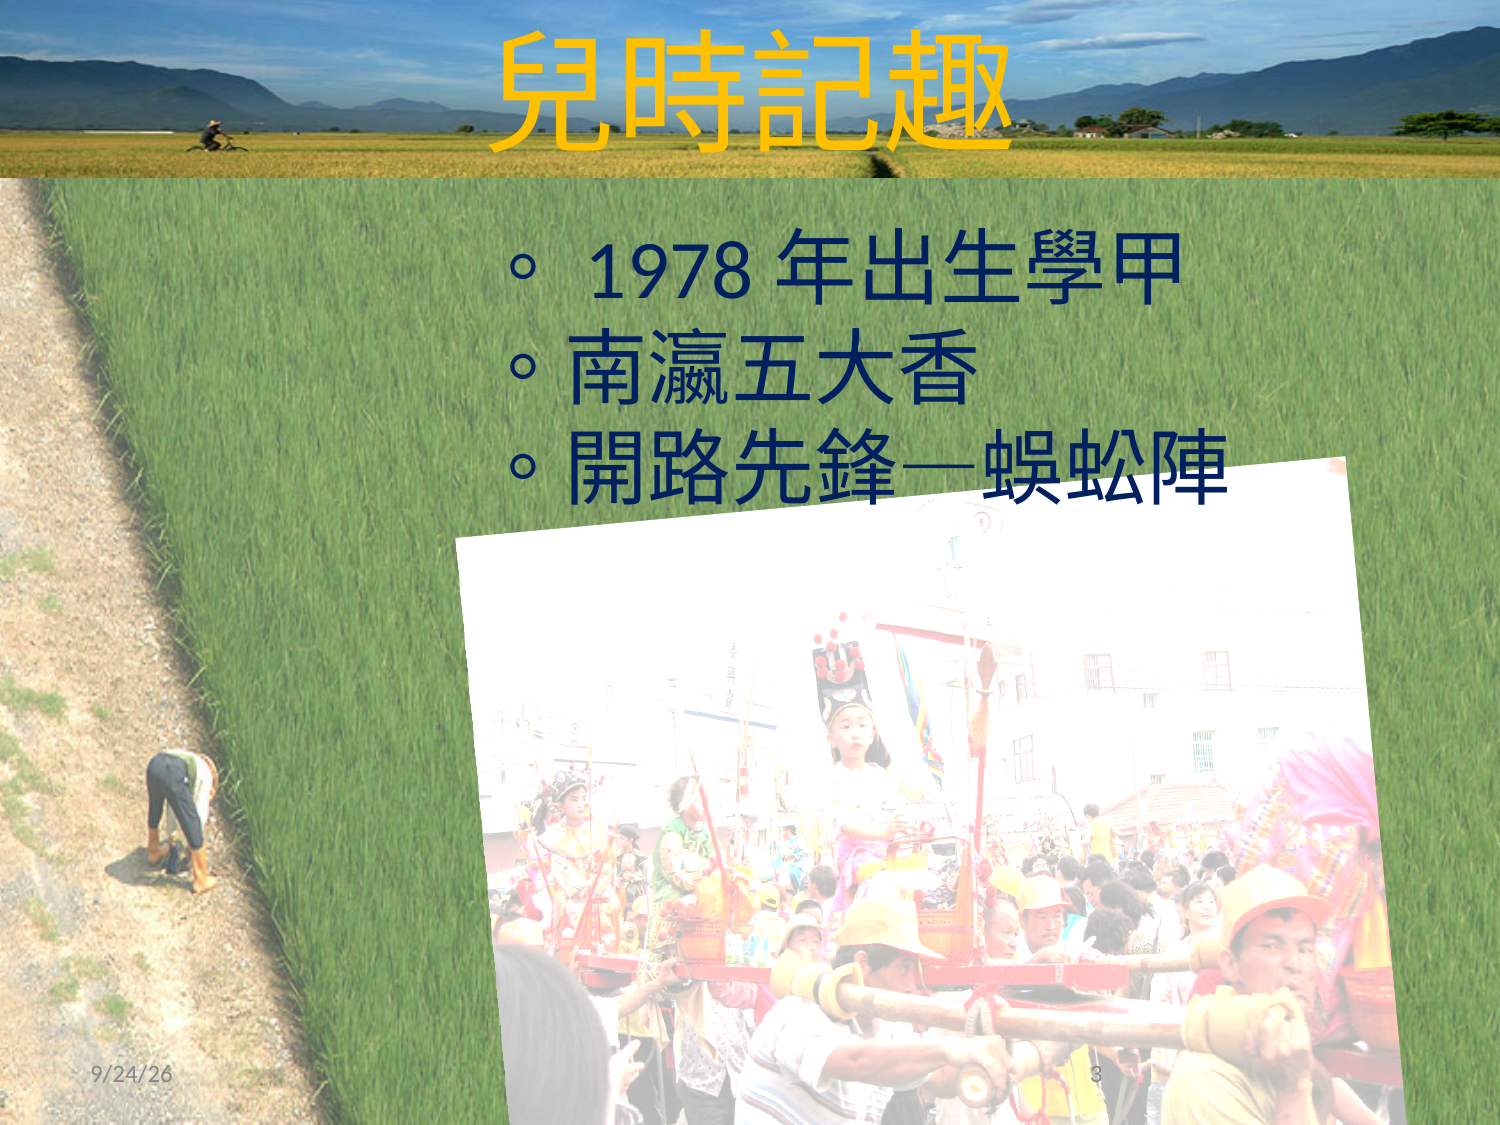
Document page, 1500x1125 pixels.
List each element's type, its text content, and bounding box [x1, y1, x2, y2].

picture [454, 456, 1407, 1125]
text_box 。1978年出生學甲 。南瀛五大香 。開路先鋒—蜈蚣陣 [466, 208, 1306, 527]
title 兒時記趣 [0, 0, 1500, 178]
text_box 3 [1074, 1042, 1426, 1103]
text_box [512, 1042, 988, 1103]
text_box 101年10月4日星期四 [75, 1042, 426, 1103]
